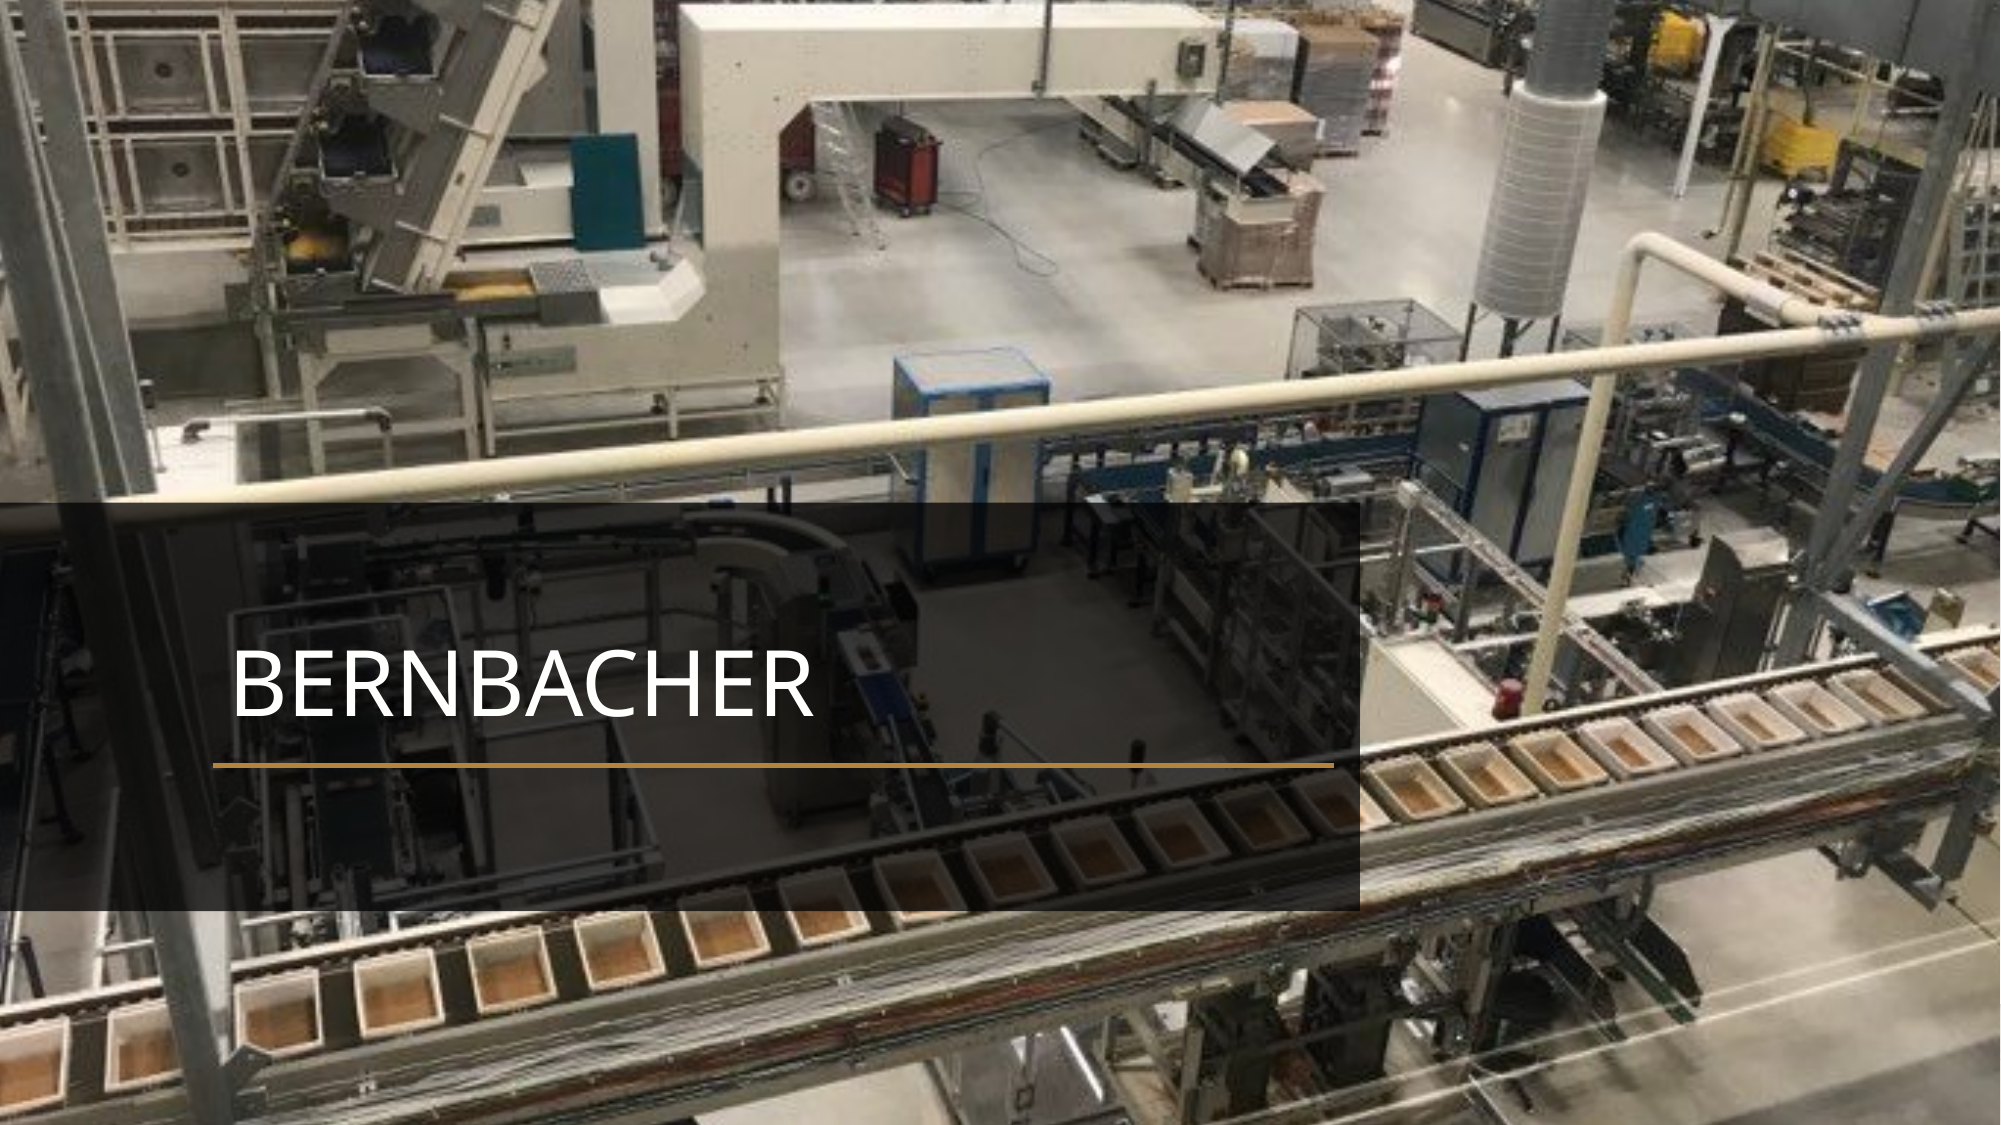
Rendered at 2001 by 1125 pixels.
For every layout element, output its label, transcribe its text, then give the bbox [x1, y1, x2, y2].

picture [0, 0, 2000, 1125]
text_box [0, 503, 1360, 911]
title Bernbacher [213, 530, 1334, 737]
